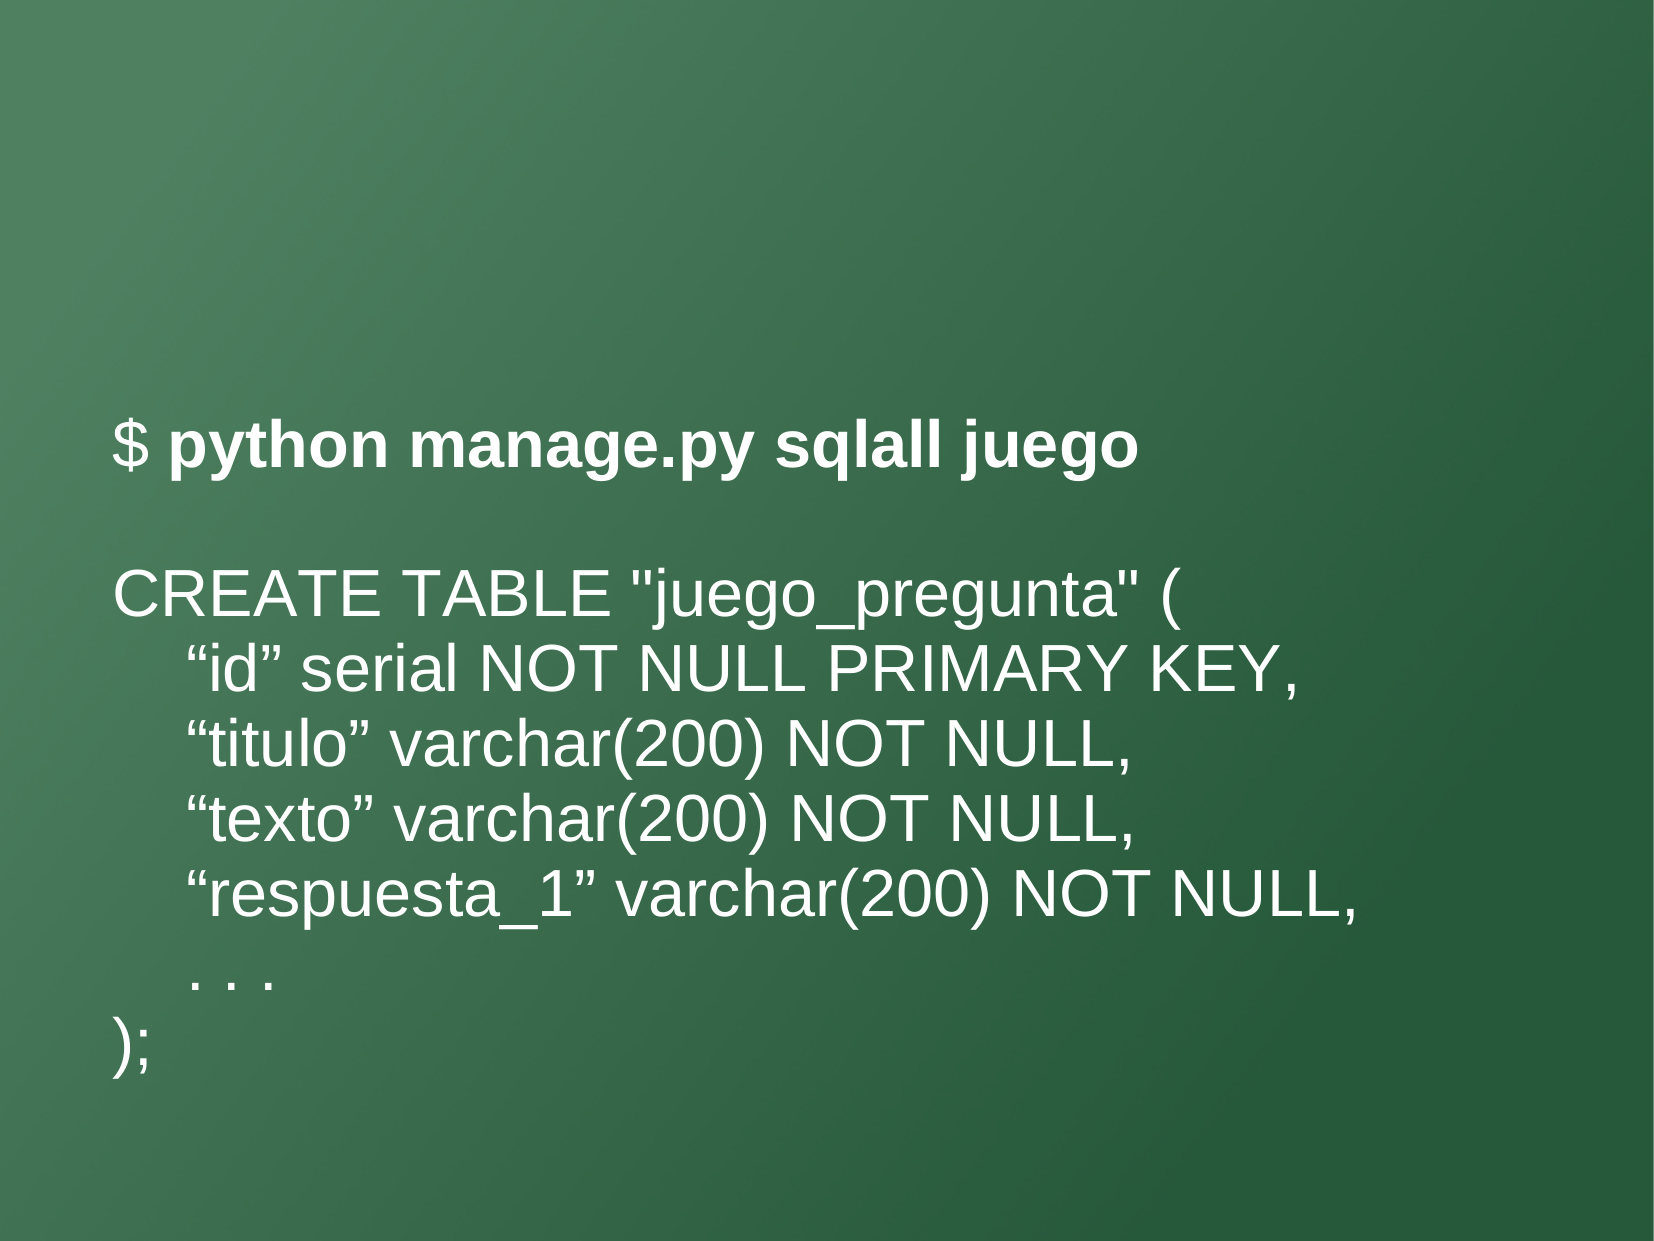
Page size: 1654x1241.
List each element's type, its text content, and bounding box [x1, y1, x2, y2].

picture [0, 0, 1654, 1241]
subtitle $ python manage.py sqlall juego CREATE TABLE "juego_pregunta" ( “id” serial NOT NULL PRIMARY KEY, “titulo” varchar(200) NOT NULL, “texto” varchar(200) NOT NULL, “respuesta_1” varchar(200) NOT NULL, . . . ); [112, 406, 1601, 1080]
